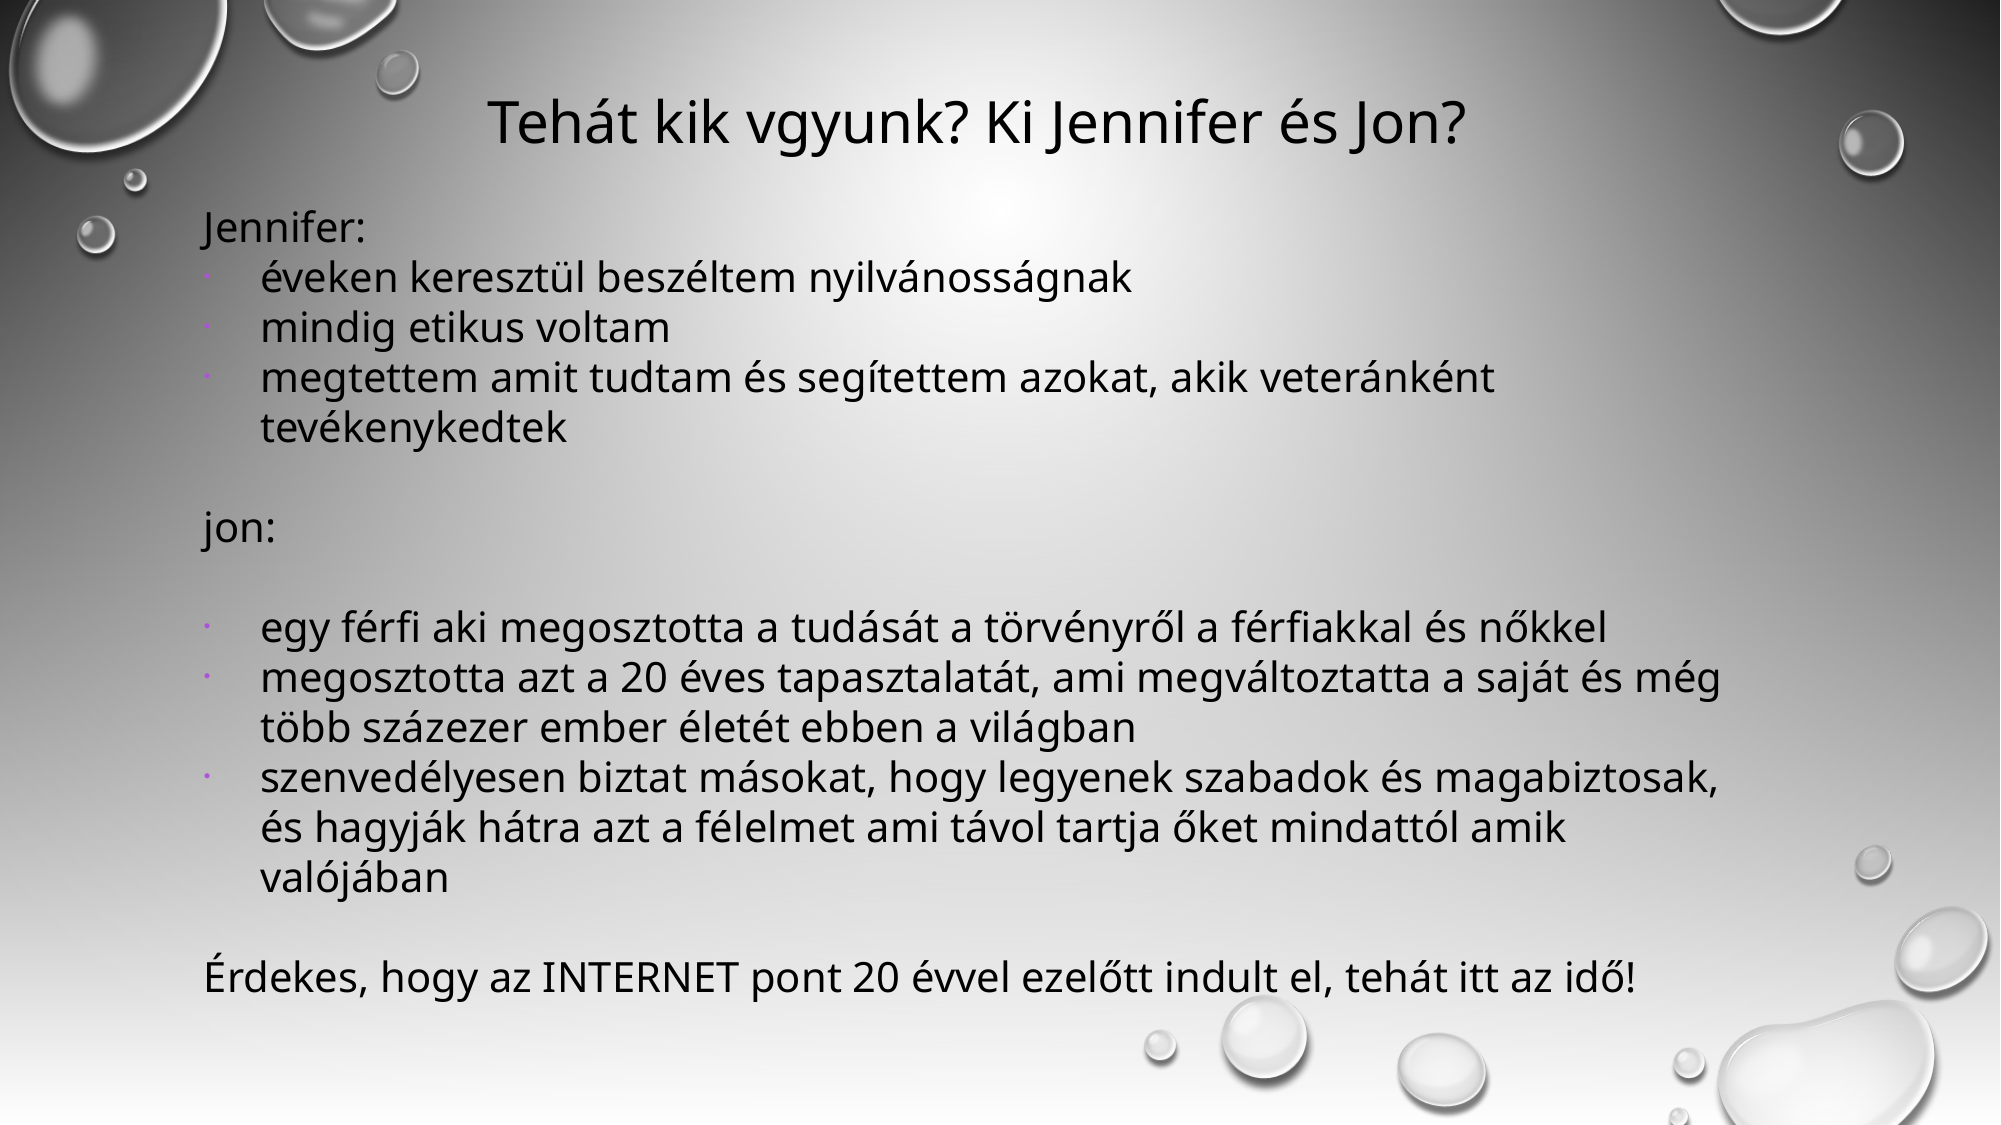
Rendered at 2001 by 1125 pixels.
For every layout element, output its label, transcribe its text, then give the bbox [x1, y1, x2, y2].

text_box Tehát kik vgyunk? Ki Jennifer és Jon? Jennifer: éveken keresztül beszéltem nyilvánosságnak mindig etikus voltam megtettem amit tudtam és segítettem azokat, akik veteránként tevékenykedtek jon: egy férfi aki megosztotta a tudását a törvényről a férfiakkal és nőkkel megosztotta azt a 20 éves tapasztalatát, ami megváltoztatta a saját és még több százezer ember életét ebben a világban szenvedélyesen biztat másokat, hogy legyenek szabadok és magabiztosak, és hagyják hátra azt a félelmet ami távol tartja őket mindattól amik valójában Érdekes, hogy az INTERNET pont 20 évvel ezelőtt indult el, tehát itt az idő! [189, 78, 1782, 1009]
picture [0, 0, 2000, 1125]
